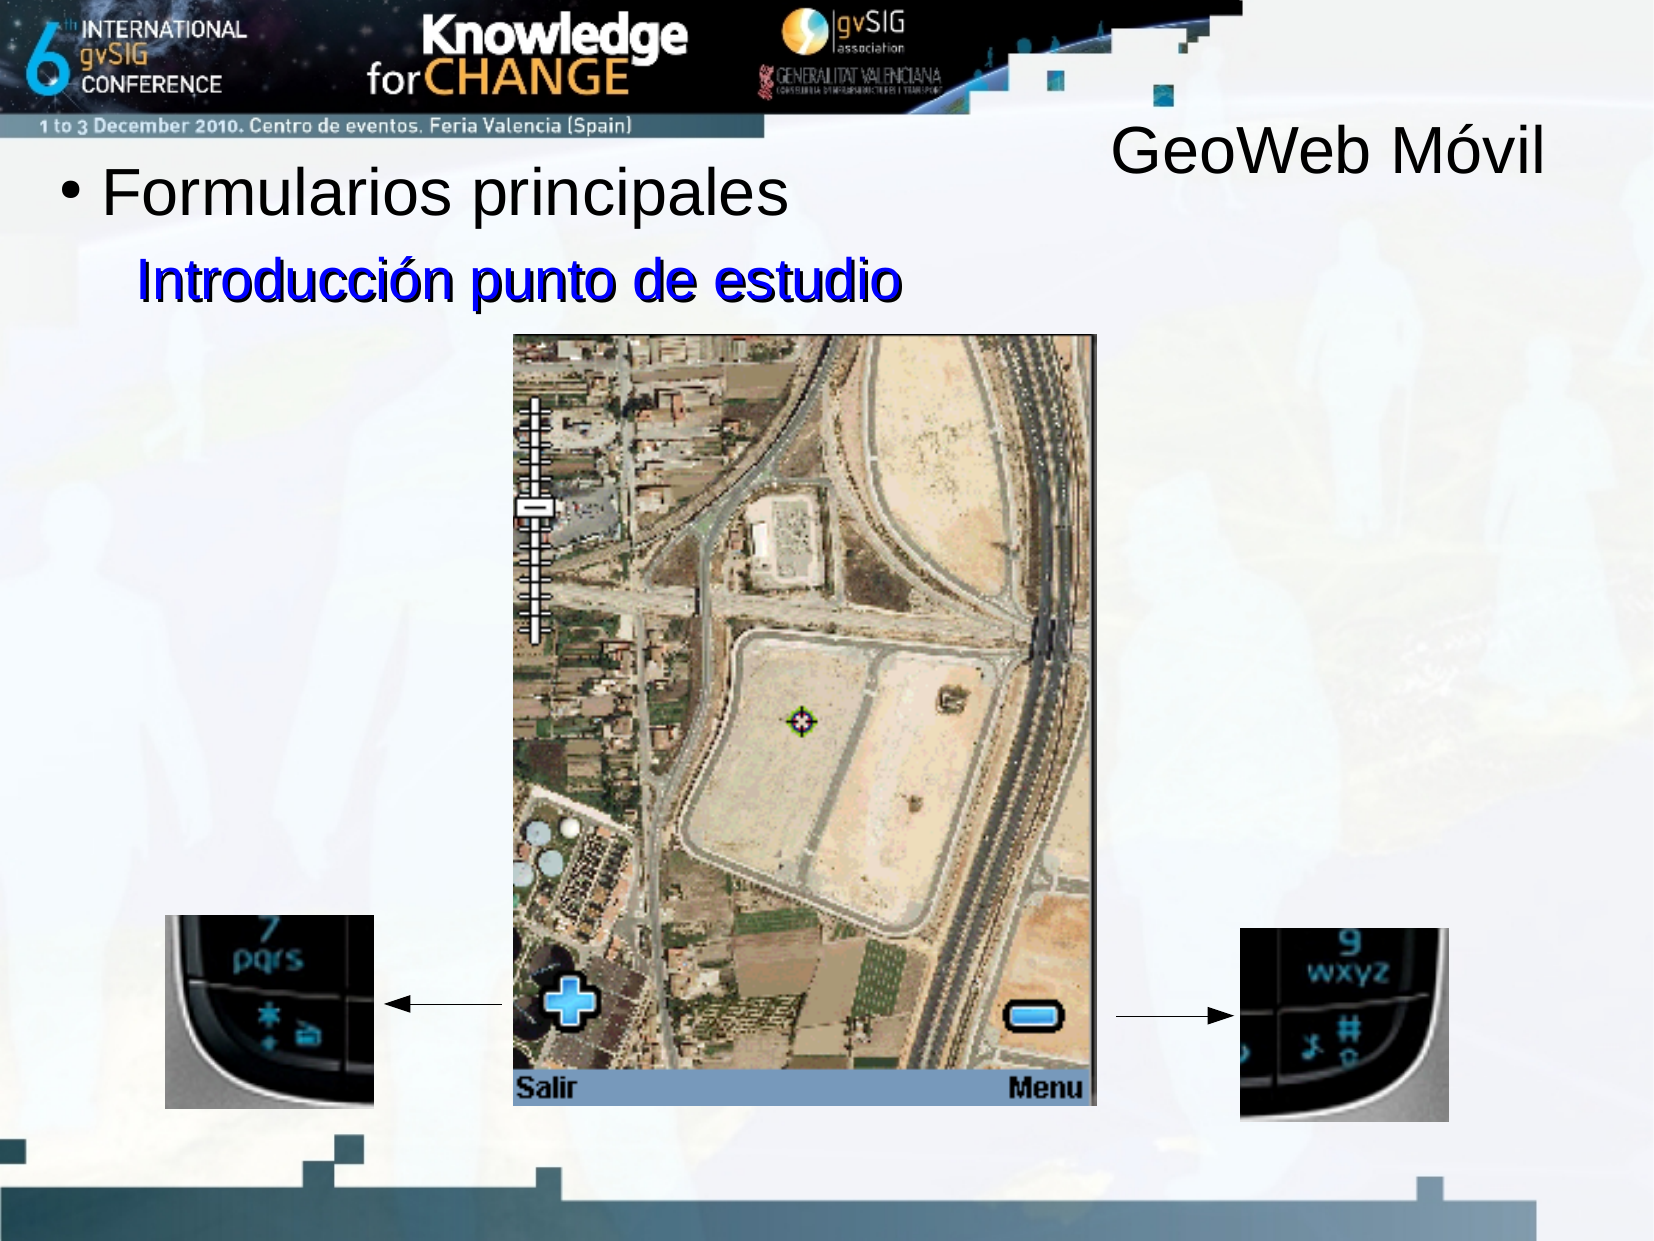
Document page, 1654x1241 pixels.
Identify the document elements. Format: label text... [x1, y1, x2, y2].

picture [0, 0, 1654, 1241]
text_box Introducción punto de estudio [64, 246, 1625, 312]
title Formularios principales [59, 147, 798, 237]
title GeoWeb Móvil [1062, 106, 1613, 195]
